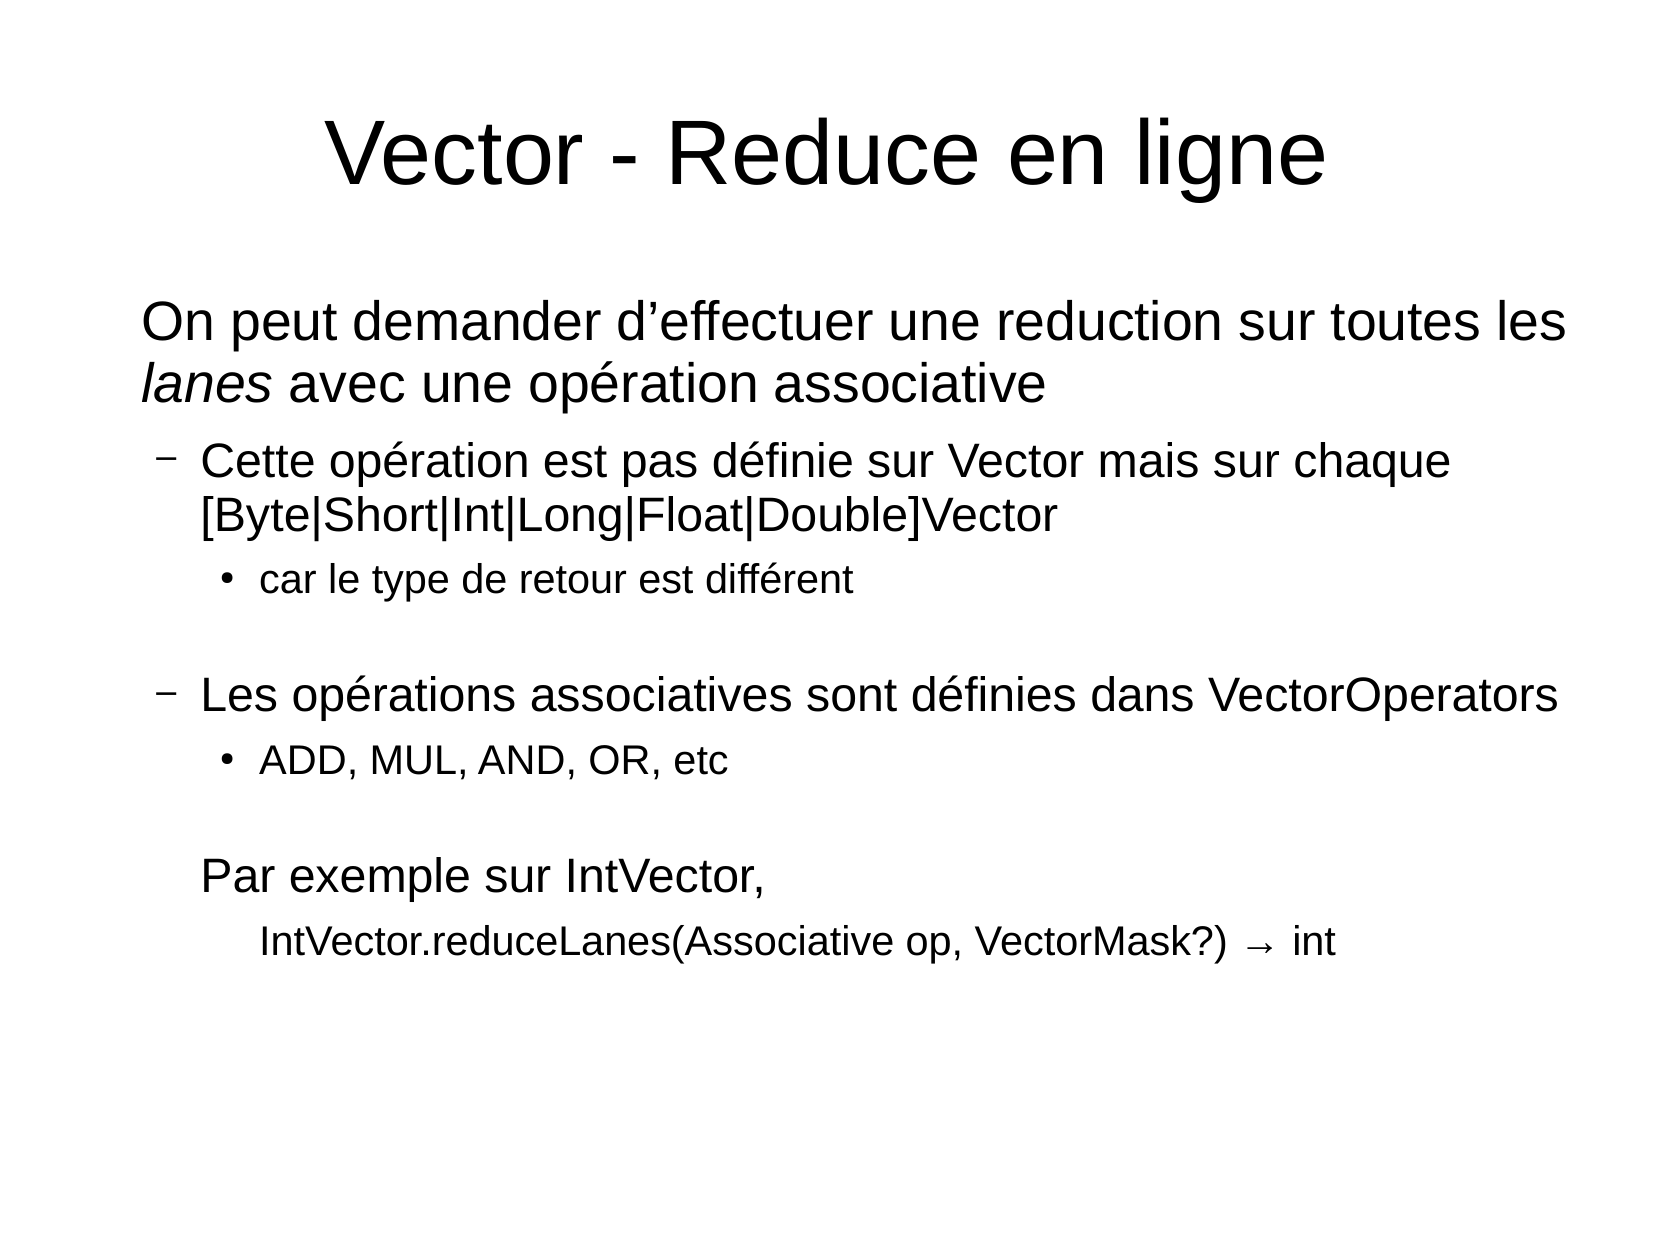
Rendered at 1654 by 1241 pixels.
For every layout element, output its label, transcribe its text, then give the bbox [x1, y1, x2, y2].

list On peut demander d’effectuer une reduction sur toutes les lanes avec une opération associative Cette opération est pas définie sur Vector mais sur chaque [Byte|Short|Int|Long|Float|Double]Vector car le type de retour est différent Les opérations associatives sont définies dans VectorOperators ADD, MUL, AND, OR, etc Par exemple sur IntVector, IntVector.reduceLanes(Associative op, VectorMask?) → int [82, 290, 1571, 1010]
title Vector - Reduce en ligne [82, 49, 1571, 257]
